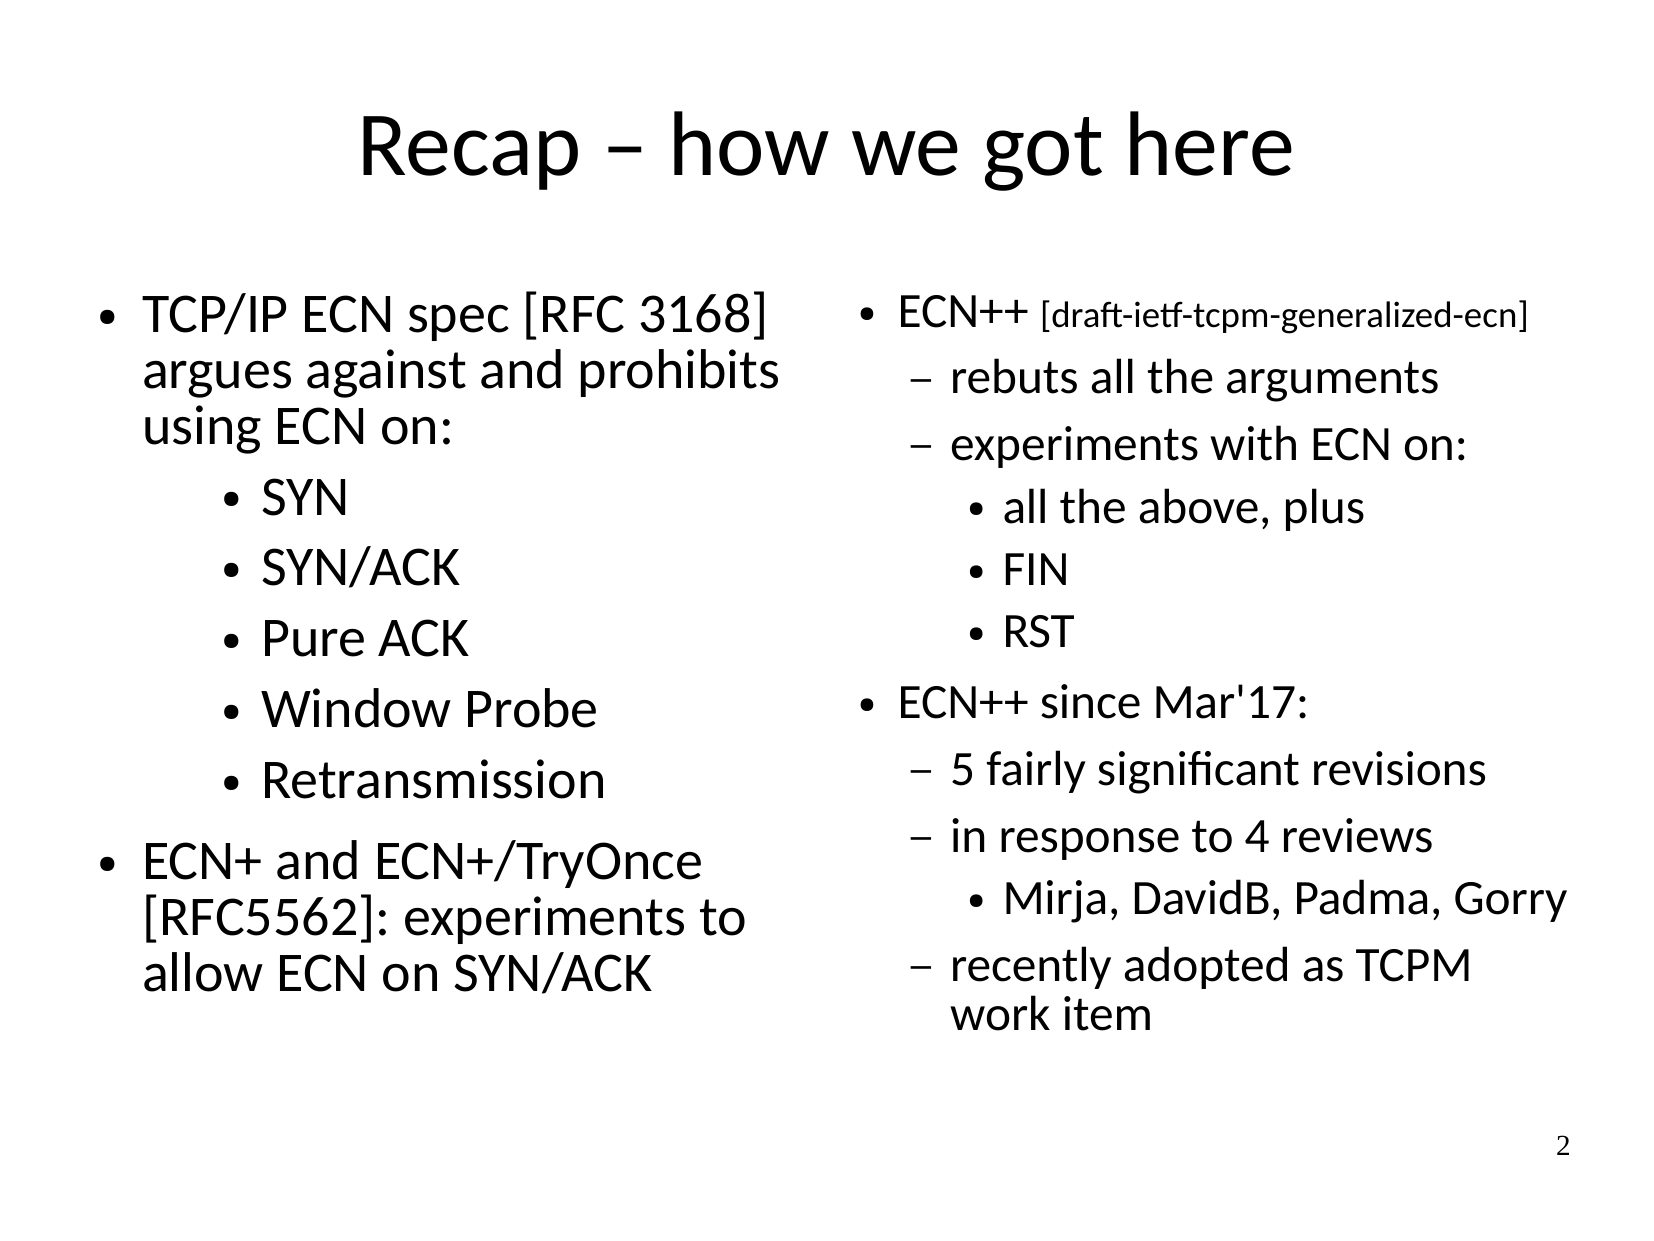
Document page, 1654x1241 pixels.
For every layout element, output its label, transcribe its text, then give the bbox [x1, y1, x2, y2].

title Recap – how we got here [82, 49, 1571, 257]
list TCP/IP ECN spec [RFC 3168] argues against and prohibits using ECN on: SYN SYN/ACK Pure ACK Window Probe Retransmission ECN+ and ECN+/TryOnce [RFC5562]: experiments to allow ECN on SYN/ACK [82, 290, 809, 1099]
list ECN++ [draft-ietf-tcpm-generalized-ecn] rebuts all the arguments experiments with ECN on: all the above, plus FIN RST ECN++ since Mar'17: 5 fairly significant revisions in response to 4 reviews Mirja, DavidB, Padma, Gorry recently adopted as TCPM work item [845, 290, 1572, 1099]
